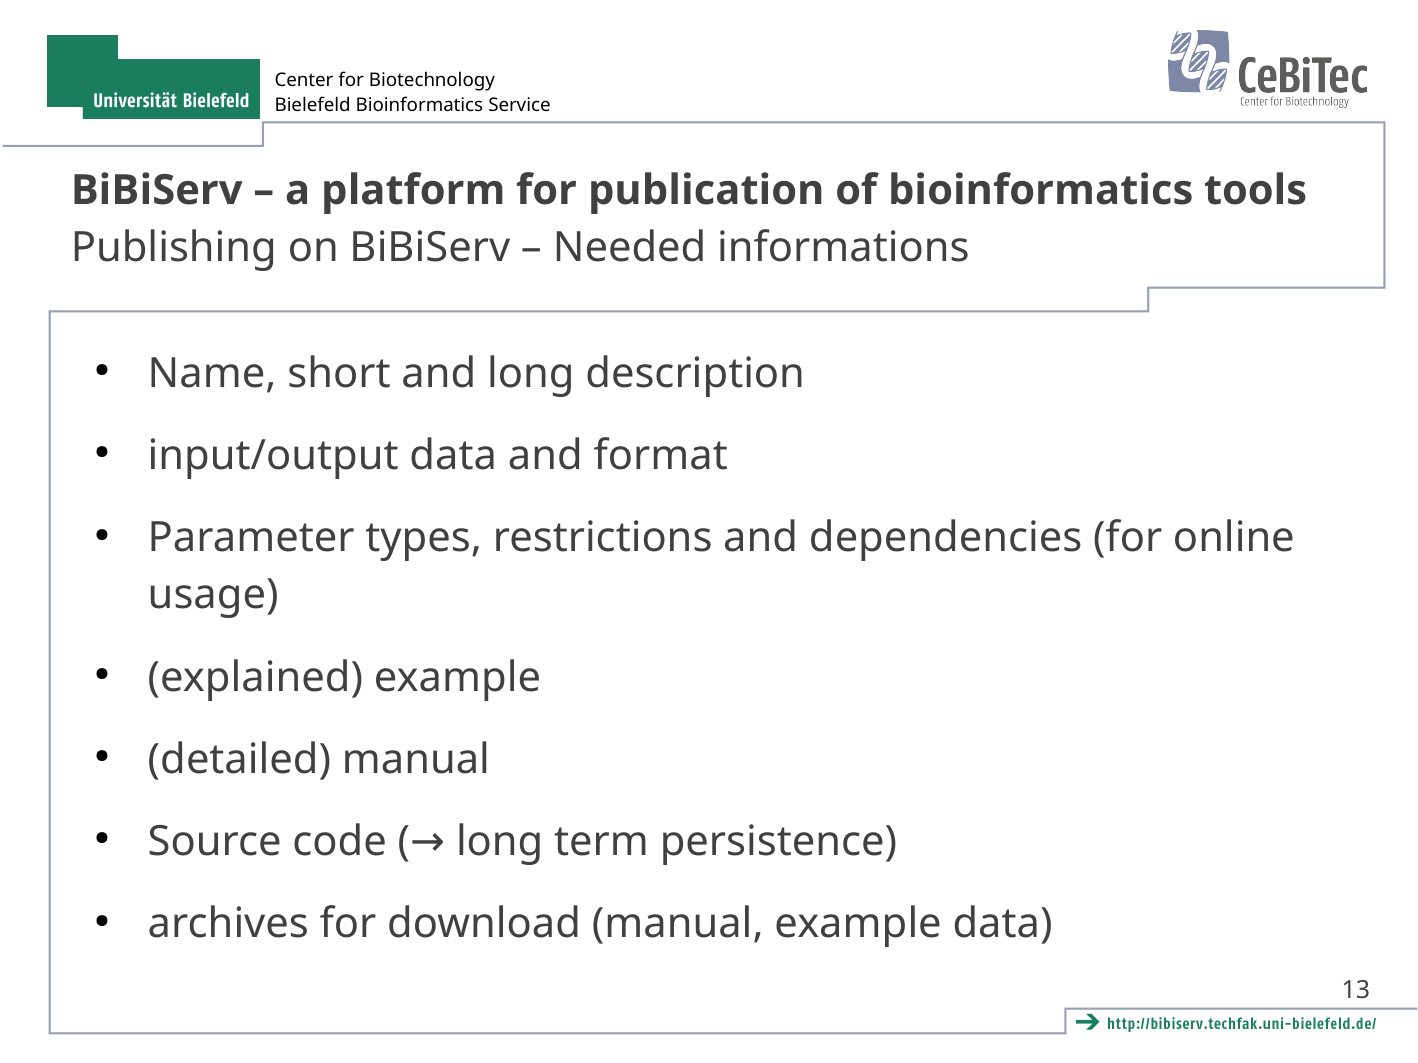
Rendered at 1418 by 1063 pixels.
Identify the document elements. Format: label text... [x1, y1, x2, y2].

picture [2, 3, 1418, 1063]
title BiBiServ – a platform for publication of bioinformatics tools Publishing on BiBiServ – Needed informations [70, 166, 1359, 268]
list Name, short and long description input/output data and format Parameter types, restrictions and dependencies (for online usage) (explained) example (detailed) manual Source code (→ long term persistence) archives for download (manual, example data) [76, 342, 1375, 942]
